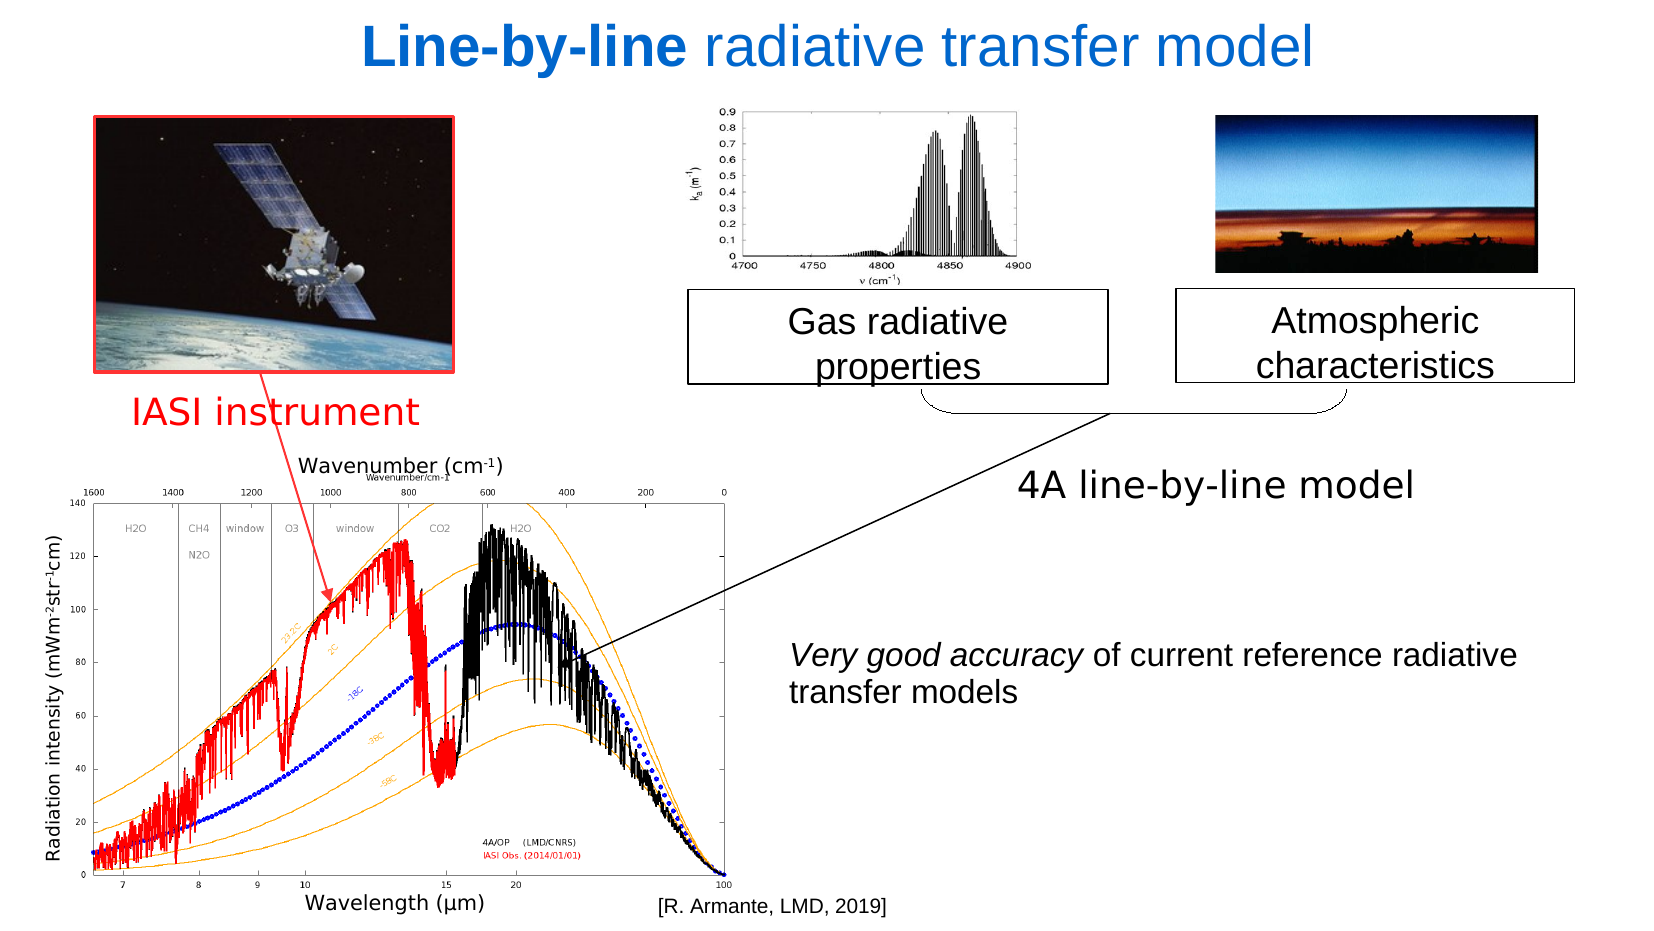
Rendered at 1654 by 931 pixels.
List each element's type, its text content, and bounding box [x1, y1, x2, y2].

text_box Line-by-line radiative transfer model [71, 0, 1606, 79]
picture [96, 118, 452, 370]
text_box Atmospheric characteristics [1175, 288, 1575, 383]
text_box Wavelength (μm) [272, 890, 517, 916]
text_box IASI instrument [116, 383, 456, 442]
text_box Gas radiative properties [687, 289, 1109, 384]
picture [1215, 115, 1539, 273]
text_box 4A line-by-line model [985, 456, 1447, 516]
picture [685, 106, 1033, 286]
text_box Radiation intensity (mWm-2str-1cm) [41, 489, 65, 908]
text_box [R. Armante, LMD, 2019] [643, 887, 1005, 931]
picture [44, 472, 742, 908]
text_box Wavenumber (cm-1) [287, 453, 523, 479]
text_box Very good accuracy of current reference radiative transfer models [774, 629, 1610, 719]
